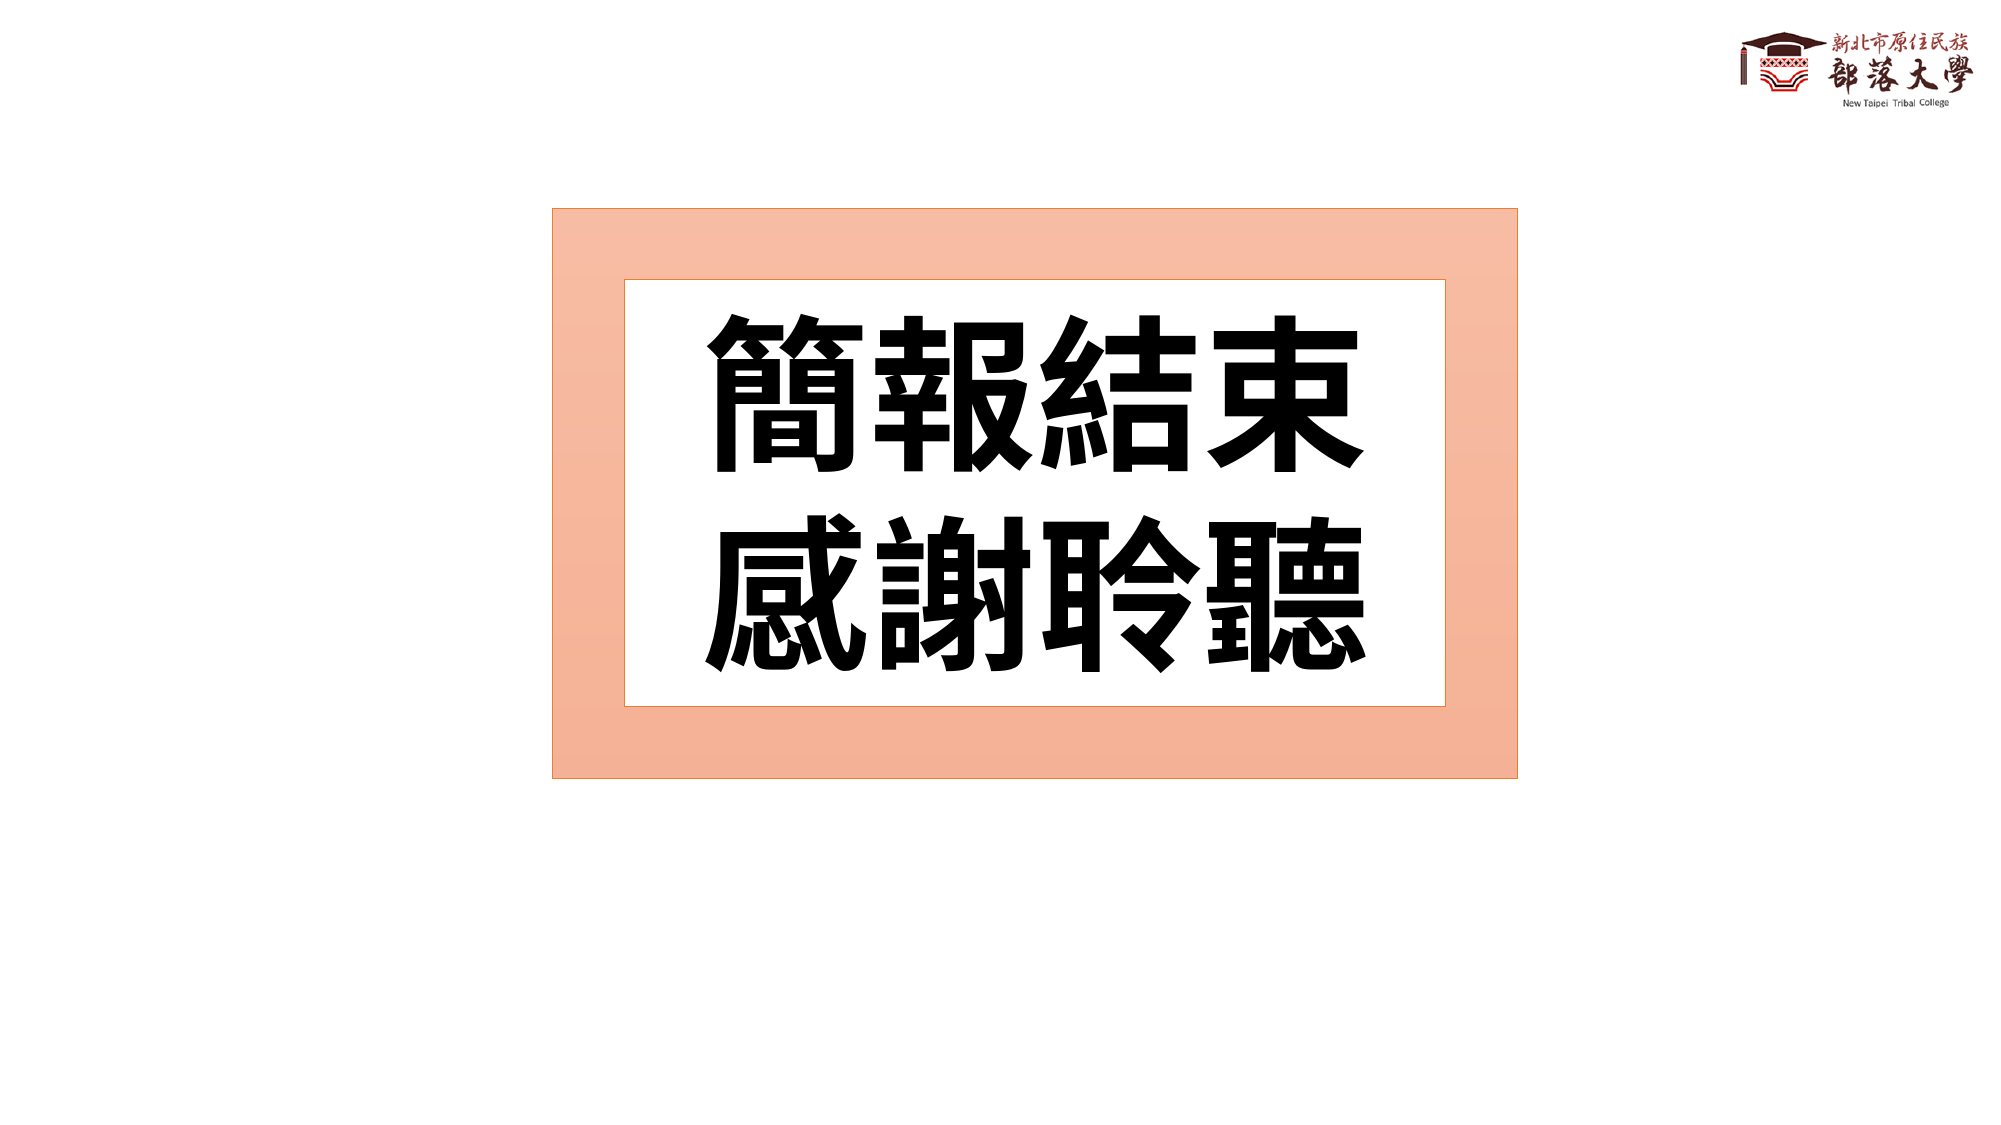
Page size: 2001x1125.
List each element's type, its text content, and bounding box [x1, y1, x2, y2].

picture [1731, 29, 1983, 108]
text_box 簡報結束 感謝聆聽 [687, 283, 1421, 703]
text_box [552, 208, 1518, 779]
